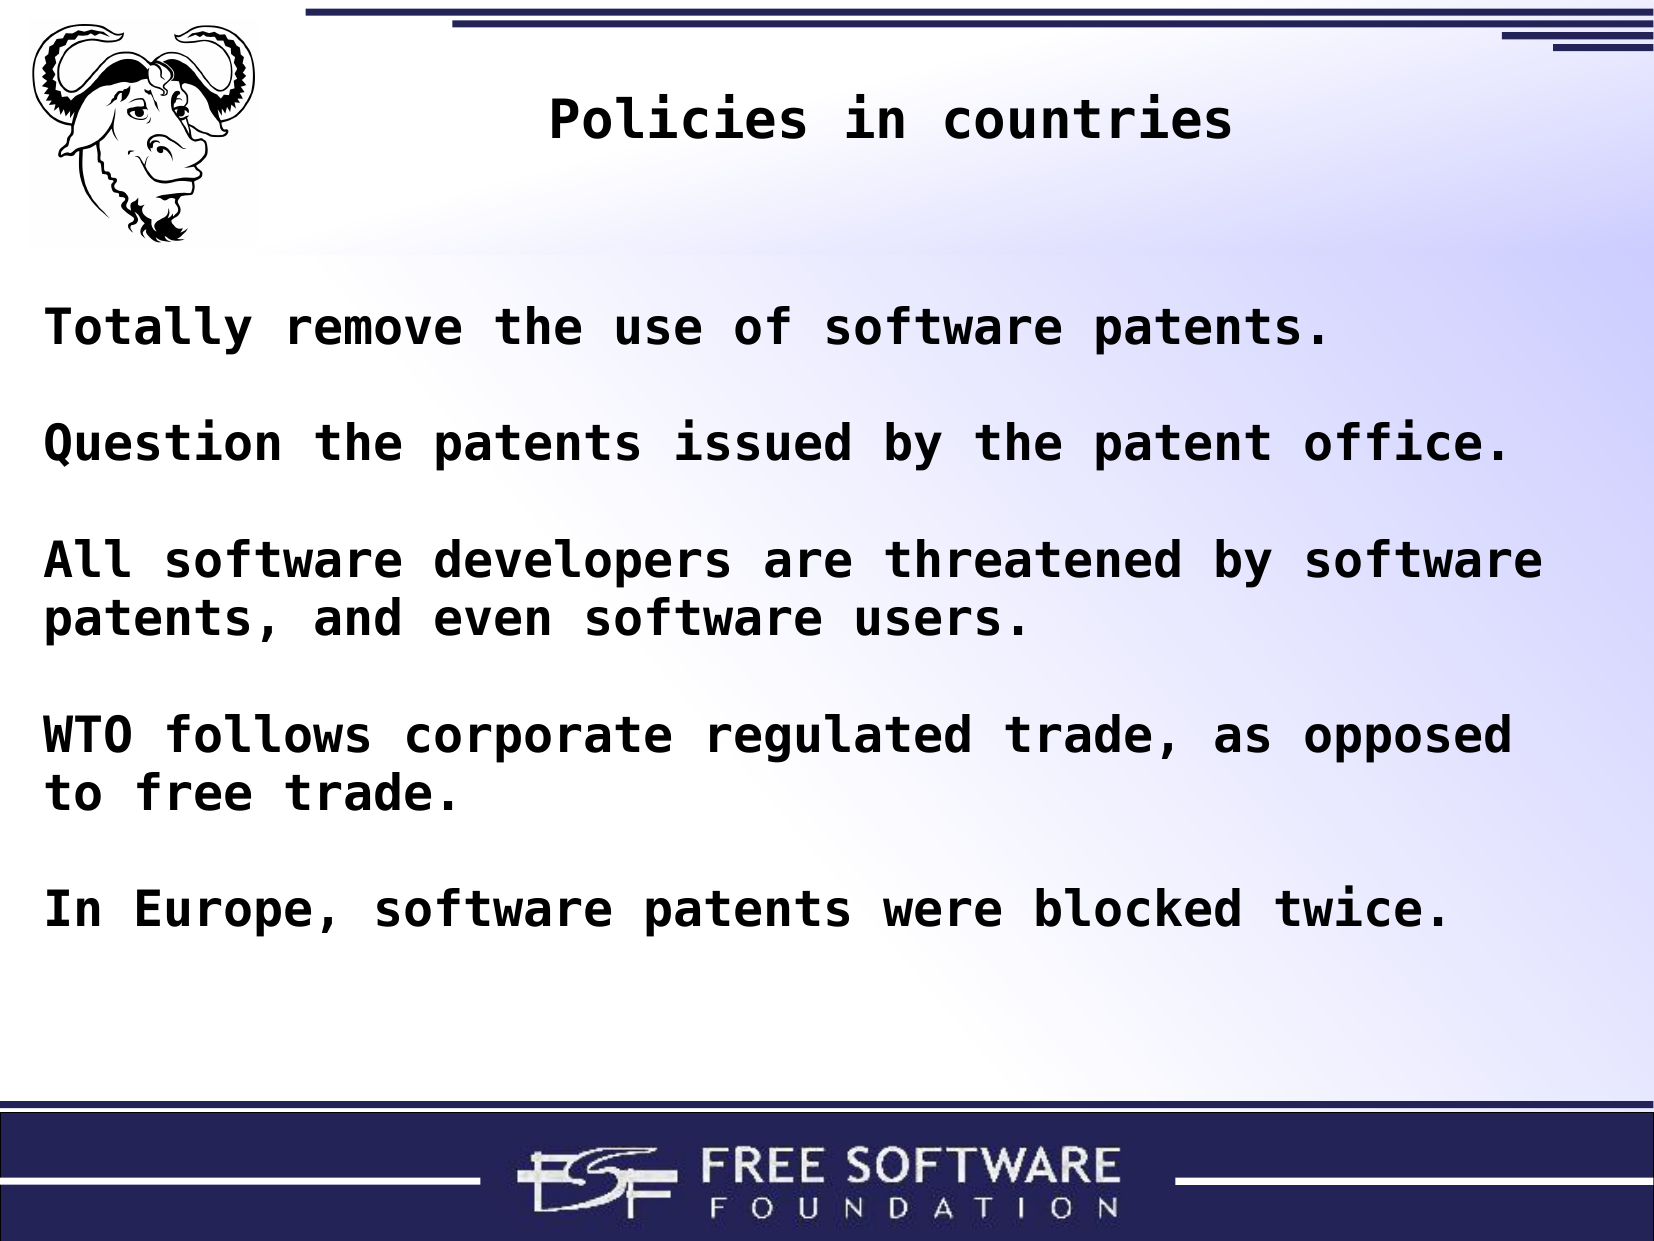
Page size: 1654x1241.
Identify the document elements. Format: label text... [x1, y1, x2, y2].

picture [29, 18, 258, 248]
text_box [0, 0, 1654, 1241]
picture [494, 1119, 1156, 1241]
text_box Totally remove the use of software patents. Question the patents issued by the patent office. All software developers are threatened by software patents, and even software users. WTO follows corporate regulated trade, as opposed to free trade. In Europe, software patents were blocked twice. [43, 297, 1590, 939]
text_box Policies in countries [317, 87, 1468, 151]
